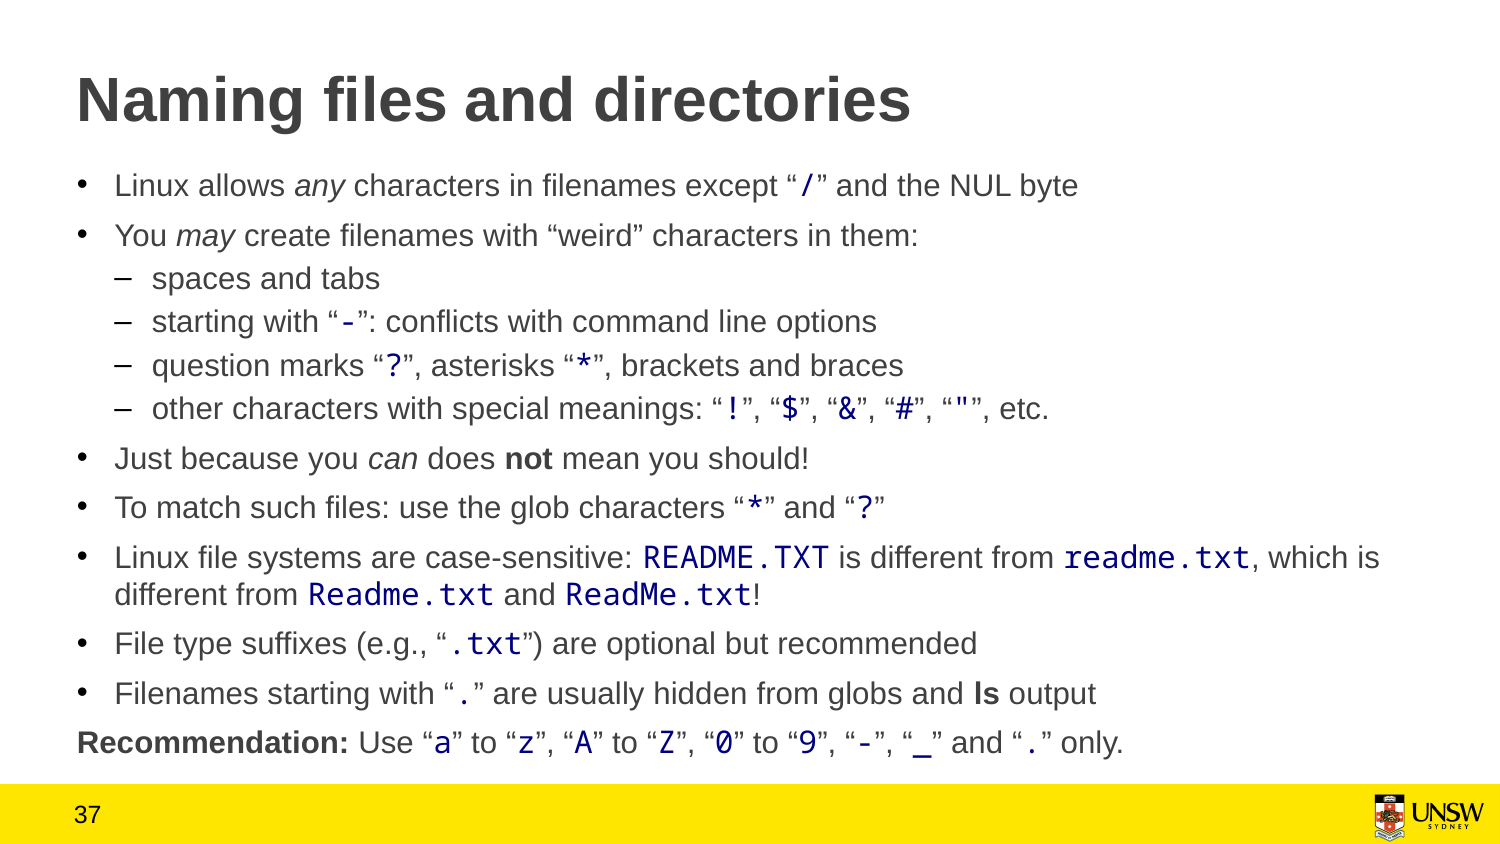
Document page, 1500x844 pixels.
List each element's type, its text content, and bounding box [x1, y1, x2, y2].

text_box <number> [59, 791, 219, 839]
picture [0, 784, 1500, 844]
title Naming files and directories [76, 59, 1427, 136]
list Linux allows any characters in filenames except “/” and the NUL byte You may create filenames with “weird” characters in them: spaces and tabs starting with “-”: conflicts with command line options question marks “?”, asterisks “*”, brackets and braces other characters with special meanings: “!”, “$”, “&”, “#”, “"”, etc. Just because you can does not mean you should! To match such files: use the glob characters “*” and “?” Linux file systems are case-sensitive: README.TXT is different from readme.txt, which is different from Readme.txt and ReadMe.txt! File type suffixes (e.g., “.txt”) are optional but recommended Filenames starting with “.” are usually hidden from globs and ls output Recommendation: Use “a” to “z”, “A” to “Z”, “0” to “9”, “-”, “_” and “.” only. [76, 165, 1424, 756]
